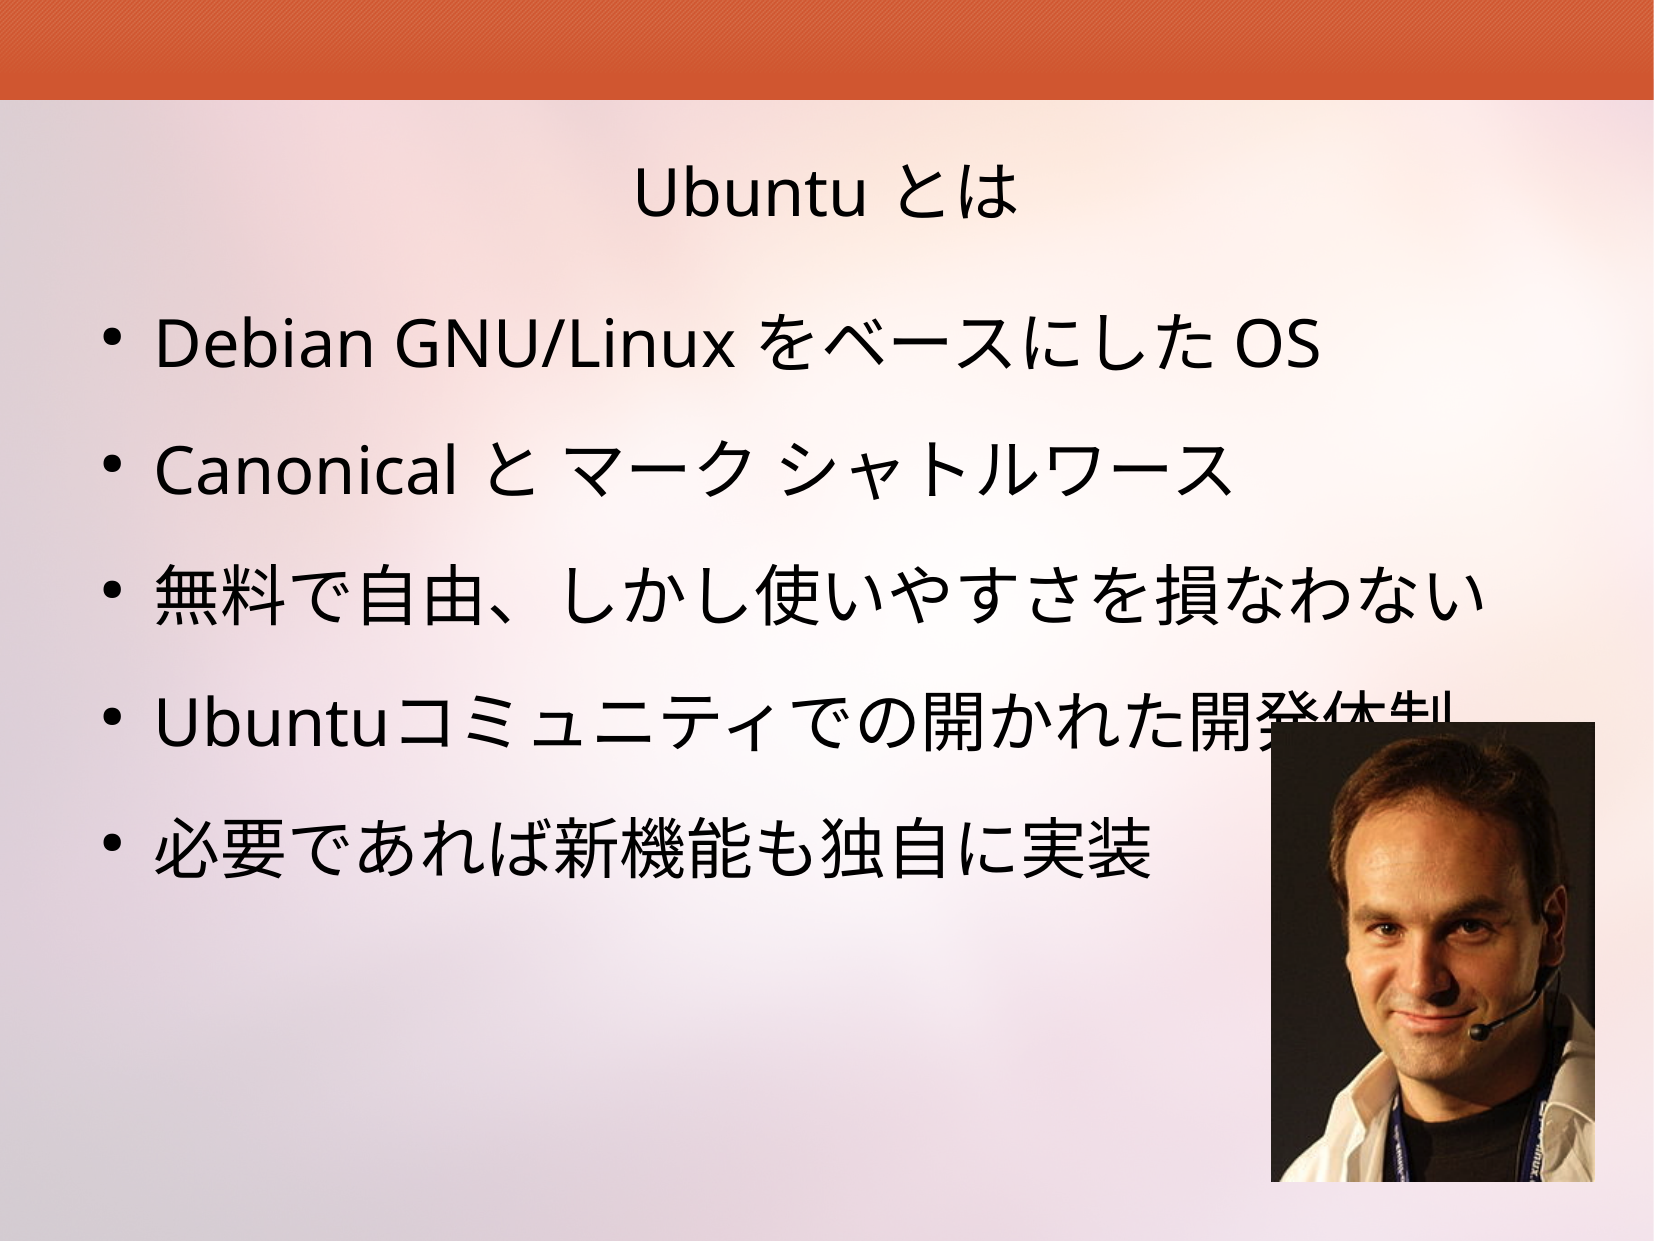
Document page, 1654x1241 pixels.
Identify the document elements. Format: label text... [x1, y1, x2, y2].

picture [0, 0, 1654, 1241]
title Ubuntu とは [82, 118, 1571, 257]
list Debian GNU/Linux をベースにした OS Canonical と マーク シャトルワース 無料で自由、しかし使いやすさを損なわない Ubuntuコミュニティでの開かれた開発体制 必要であれば新機能も独自に実装 [82, 290, 1538, 1010]
